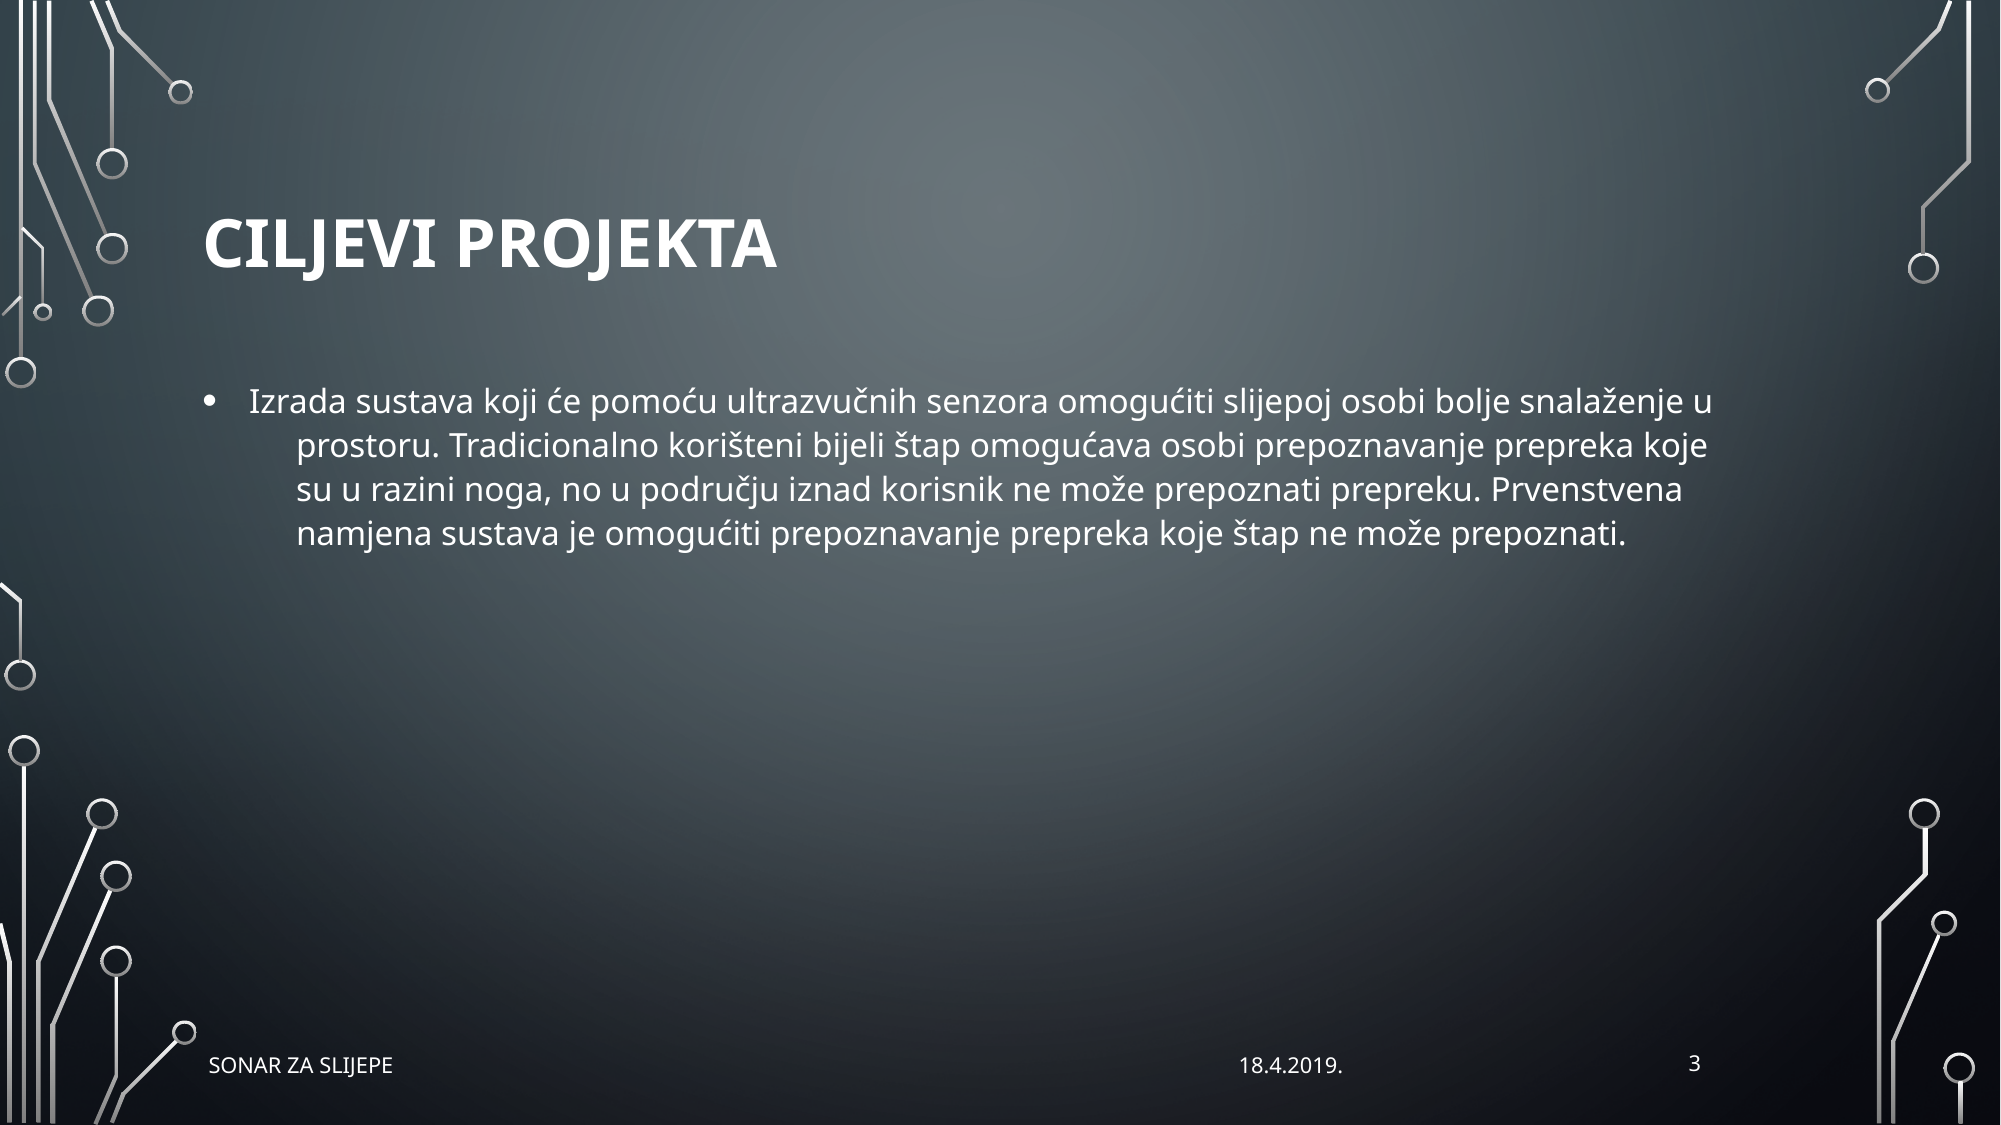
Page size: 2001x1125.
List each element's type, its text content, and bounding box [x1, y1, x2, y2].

list Izrada sustava koji će pomoću ultrazvučnih senzora omogućiti slijepoj osobi bolje snalaženje u prostoru. Tradicionalno korišteni bijeli štap omogućava osobi prepoznavanje prepreka koje su u razini noga, no u području iznad korisnik ne može prepoznati prepreku. Prvenstvena namjena sustava je omogućiti prepoznavanje prepreka koje štap ne može prepoznati. [187, 369, 1744, 676]
text_box Sonar za slijepe [193, 1034, 1218, 1095]
title Ciljevi projekta [187, 99, 1161, 369]
text_box [1673, 1034, 1801, 1095]
text_box 18.4.2019. [1223, 1034, 1673, 1095]
